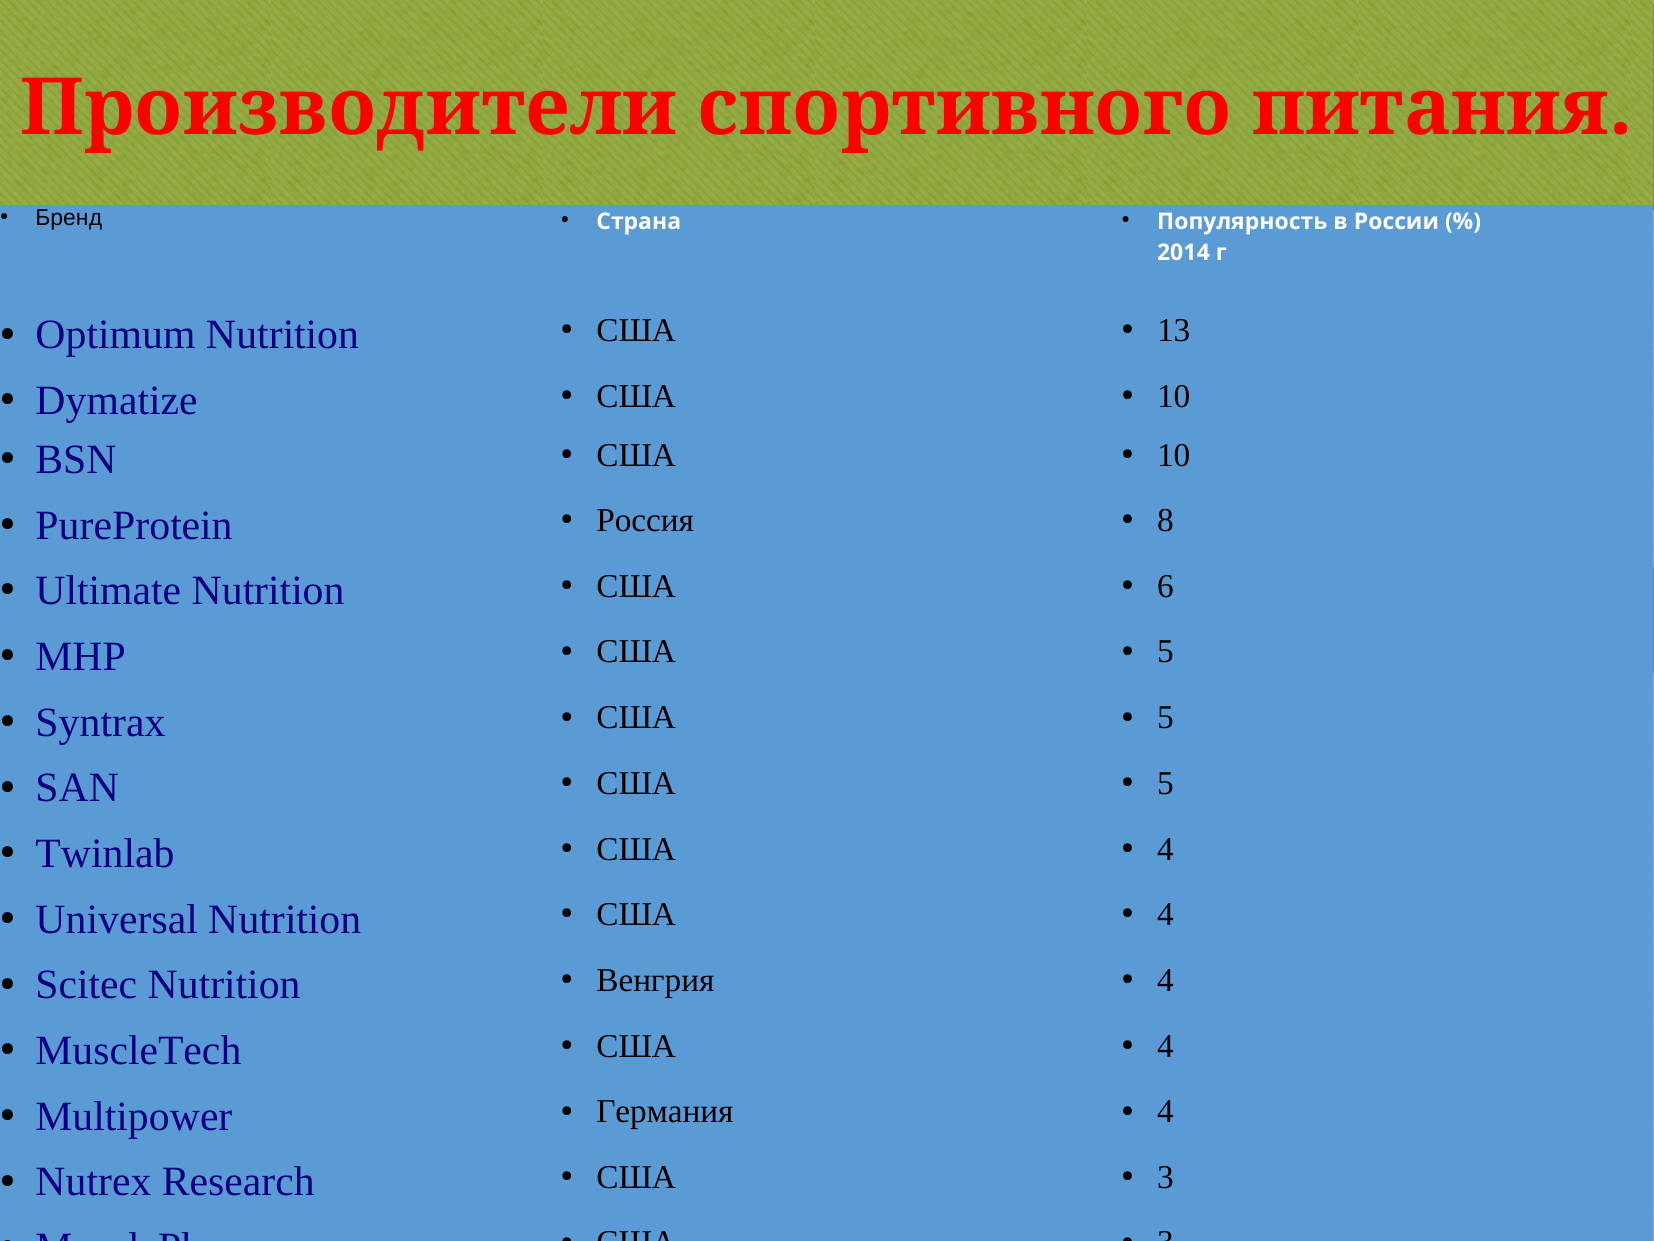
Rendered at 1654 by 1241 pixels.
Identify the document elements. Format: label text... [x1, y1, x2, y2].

table_cell MHP [0, 633, 561, 699]
table_cell Россия [561, 502, 1122, 568]
table_cell PureProtein [0, 502, 561, 568]
table_cell MuscleTech [0, 1027, 561, 1093]
table_cell Dymatize [0, 377, 561, 436]
table_header Бренд [0, 205, 561, 312]
table_cell 5 [1122, 765, 1654, 830]
table_cell США [561, 830, 1122, 896]
table_cell 4 [1122, 830, 1654, 896]
table_cell 13 [1122, 312, 1654, 377]
table_cell США [561, 312, 1122, 377]
table_cell США [561, 699, 1122, 765]
title Производители спортивного питания. [0, 0, 1654, 205]
table_cell 4 [1122, 1027, 1654, 1093]
table_cell 3 [1122, 1159, 1654, 1224]
table_cell США [561, 1027, 1122, 1093]
table_cell BSN [0, 436, 561, 502]
table_cell Optimum Nutrition [0, 312, 561, 377]
table_cell Multipower [0, 1093, 561, 1159]
table_cell 5 [1122, 699, 1654, 765]
table_cell MusclePharm [0, 1224, 561, 1241]
table_cell США [561, 377, 1122, 436]
table_cell 8 [1122, 502, 1654, 568]
table_cell Ultimate Nutrition [0, 568, 561, 633]
table_cell 4 [1122, 962, 1654, 1027]
table_cell Германия [561, 1093, 1122, 1159]
table_cell 10 [1122, 436, 1654, 502]
table_cell Scitec Nutrition [0, 962, 561, 1027]
table_cell США [561, 765, 1122, 830]
table_cell 3 [1122, 1224, 1654, 1241]
table_cell Syntrax [0, 699, 561, 765]
table_cell 6 [1122, 568, 1654, 633]
table_cell США [561, 896, 1122, 962]
table_cell США [561, 436, 1122, 502]
table_header Популярность в России (%) 2014 г [1122, 205, 1654, 312]
table_cell Венгрия [561, 962, 1122, 1027]
table_cell Universal Nutrition [0, 896, 561, 962]
table_cell США [561, 568, 1122, 633]
table_cell Twinlab [0, 830, 561, 896]
table_cell SAN [0, 765, 561, 830]
table_cell США [561, 1159, 1122, 1224]
table_cell 5 [1122, 633, 1654, 699]
table_cell США [561, 1224, 1122, 1241]
table_cell 10 [1122, 377, 1654, 436]
table_header Страна [561, 205, 1122, 312]
table_cell 4 [1122, 896, 1654, 962]
table_cell США [561, 633, 1122, 699]
table_cell Nutrex Research [0, 1159, 561, 1224]
table_cell 4 [1122, 1093, 1654, 1159]
